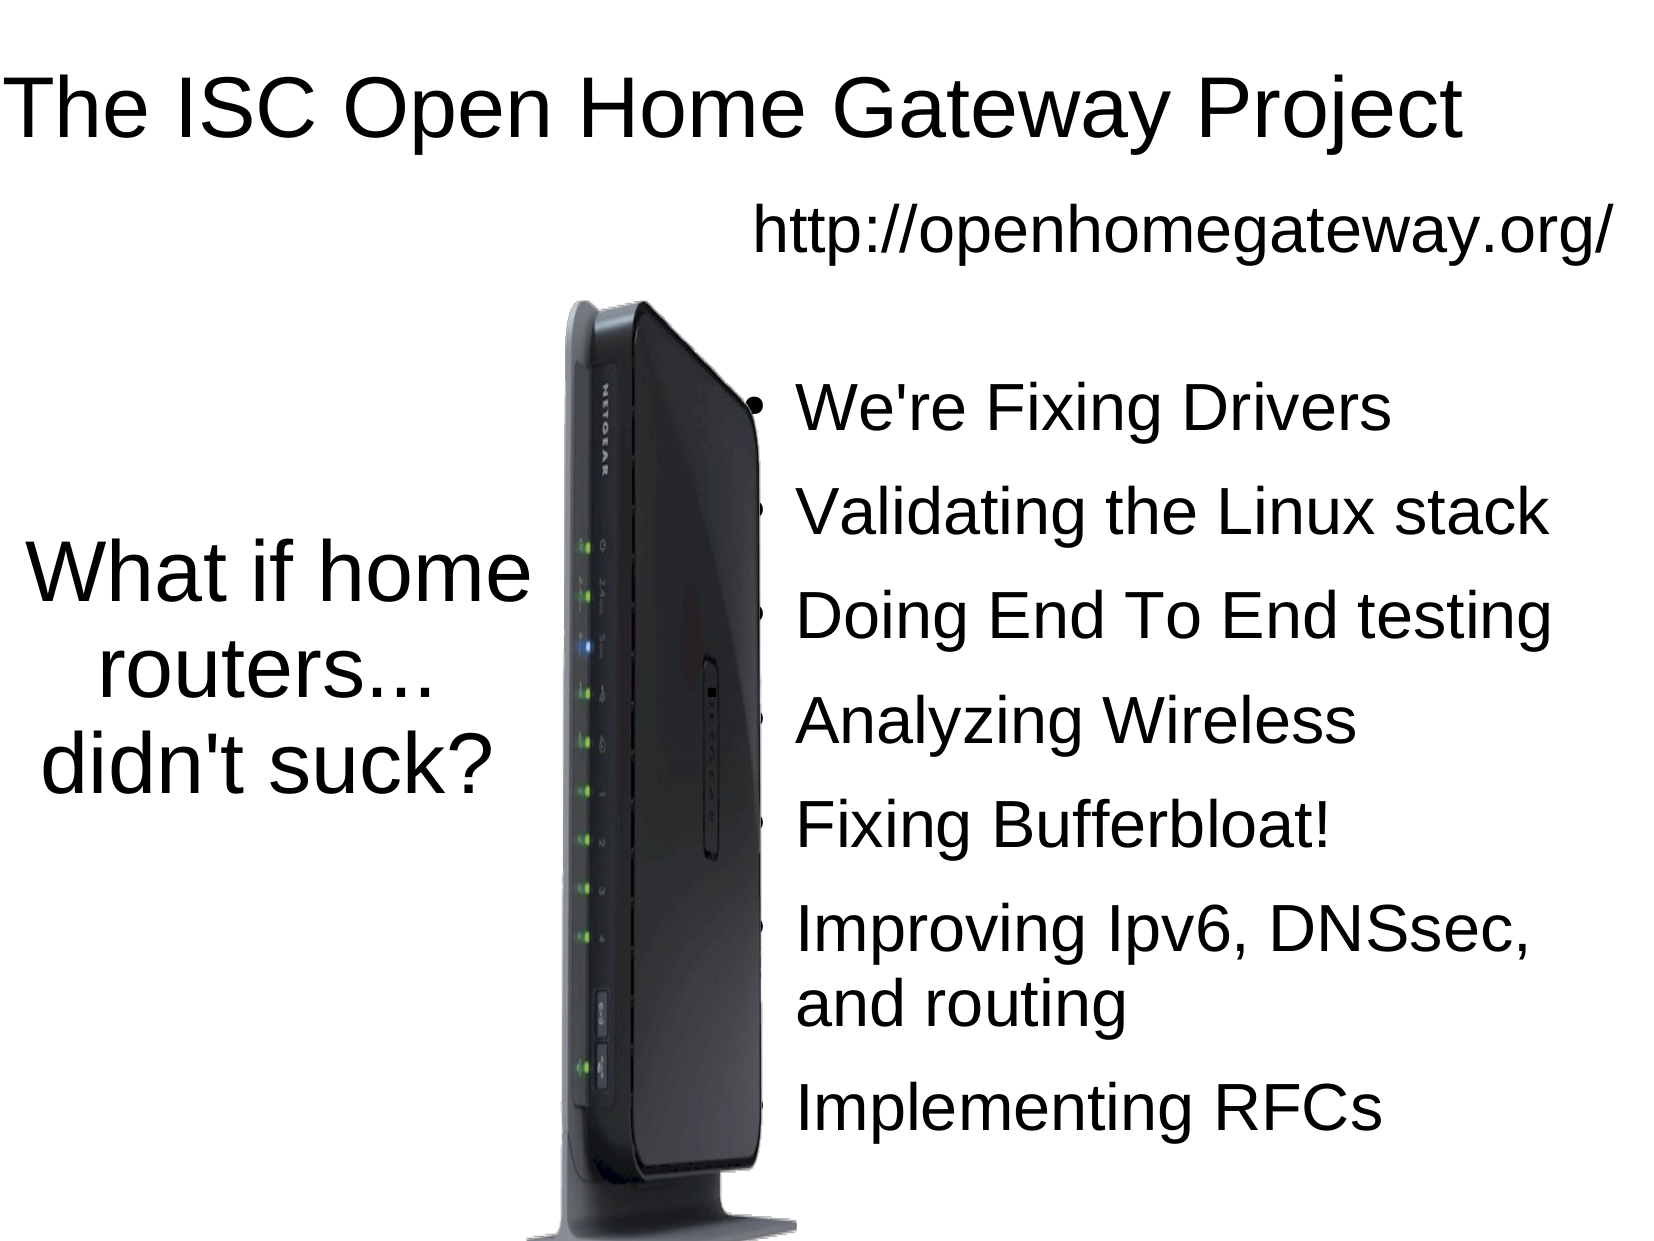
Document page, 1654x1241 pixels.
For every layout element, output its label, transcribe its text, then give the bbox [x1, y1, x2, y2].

title http://openhomegateway.org/ [750, 120, 1636, 436]
title The ISC Open Home Gateway Project [0, 0, 1654, 226]
picture [525, 300, 797, 1241]
title What if home routers... . didn't suck? [15, 510, 785, 826]
list We're Fixing Drivers Validating the Linux stack Doing End To End testing Analyzing Wireless Fixing Bufferbloat! Improving Ipv6, DNSsec, and routing Implementing RFCs [797, 436, 1588, 1146]
